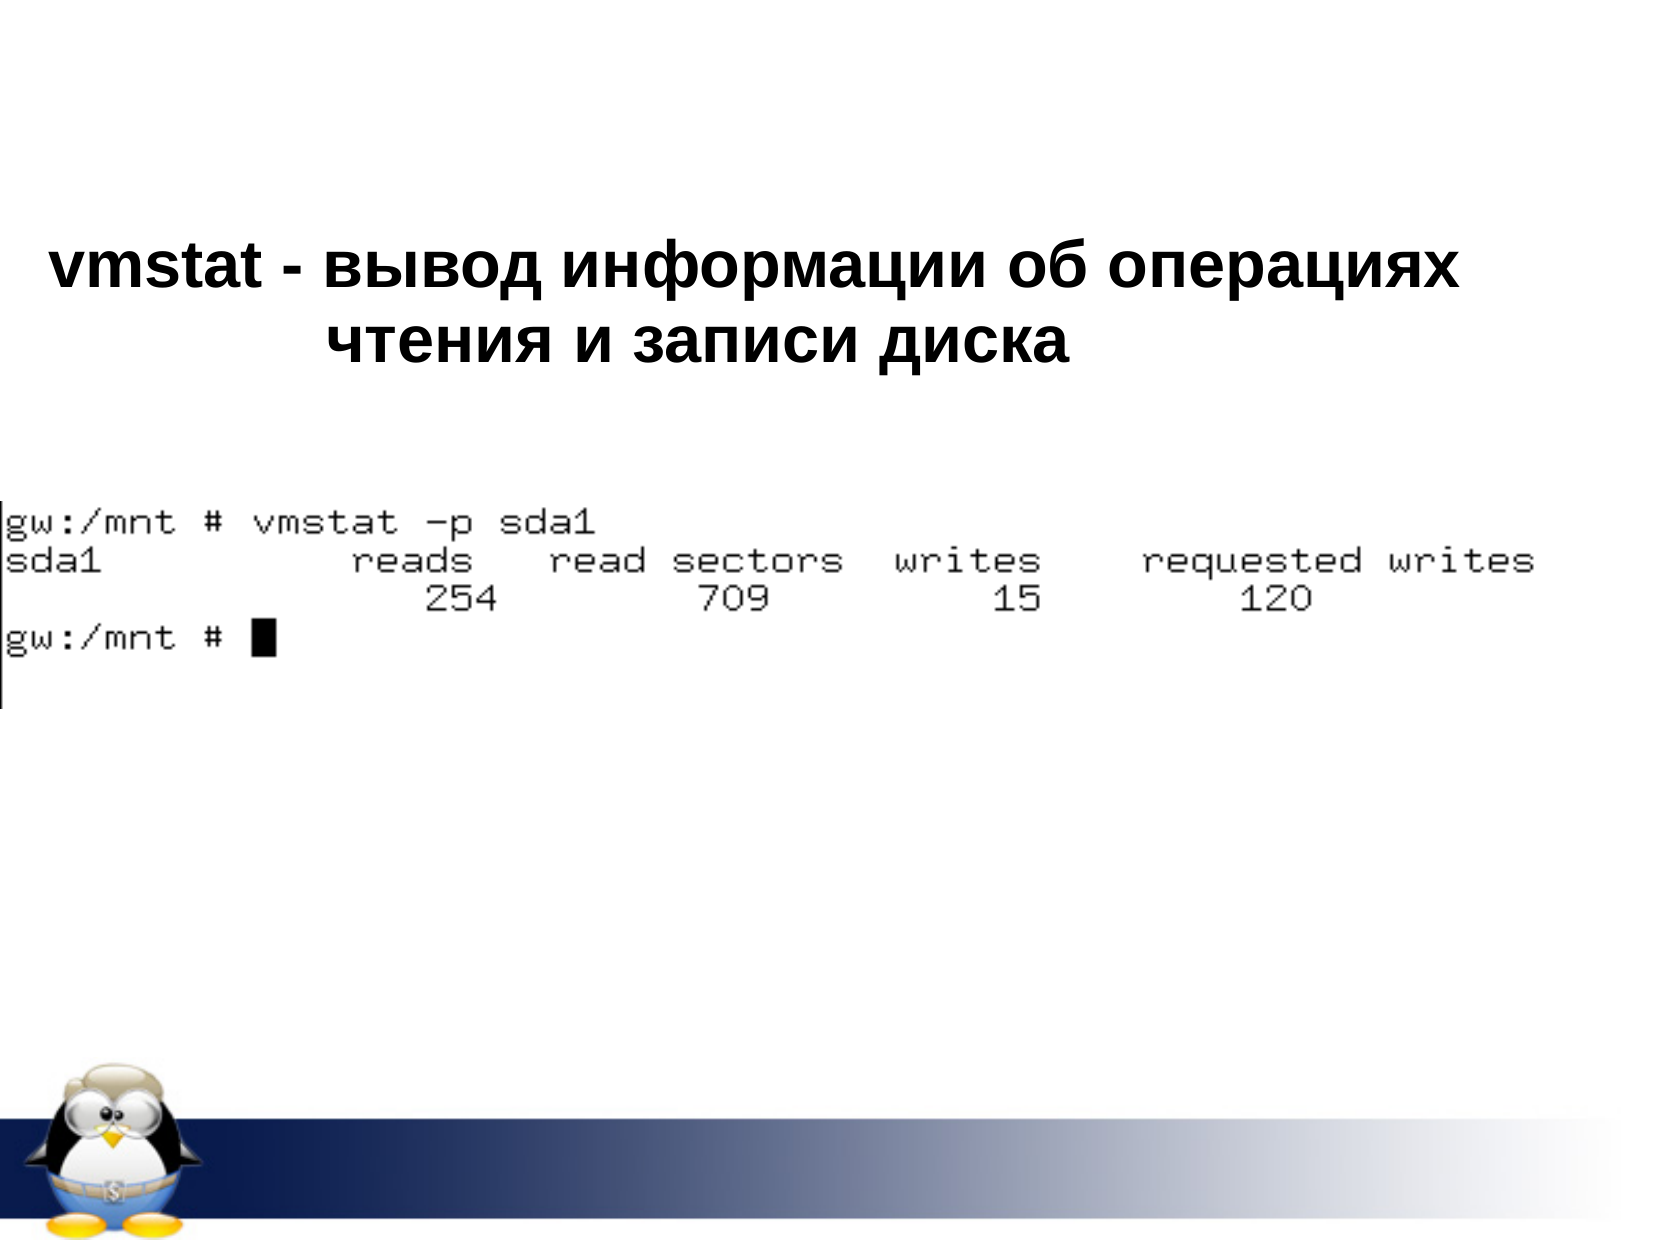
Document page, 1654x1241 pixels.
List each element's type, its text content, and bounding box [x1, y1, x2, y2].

picture [0, 1057, 1654, 1241]
text_box vmstat - вывод информации об операциях чтения и записи диска [33, 219, 1477, 384]
picture [0, 501, 1597, 709]
